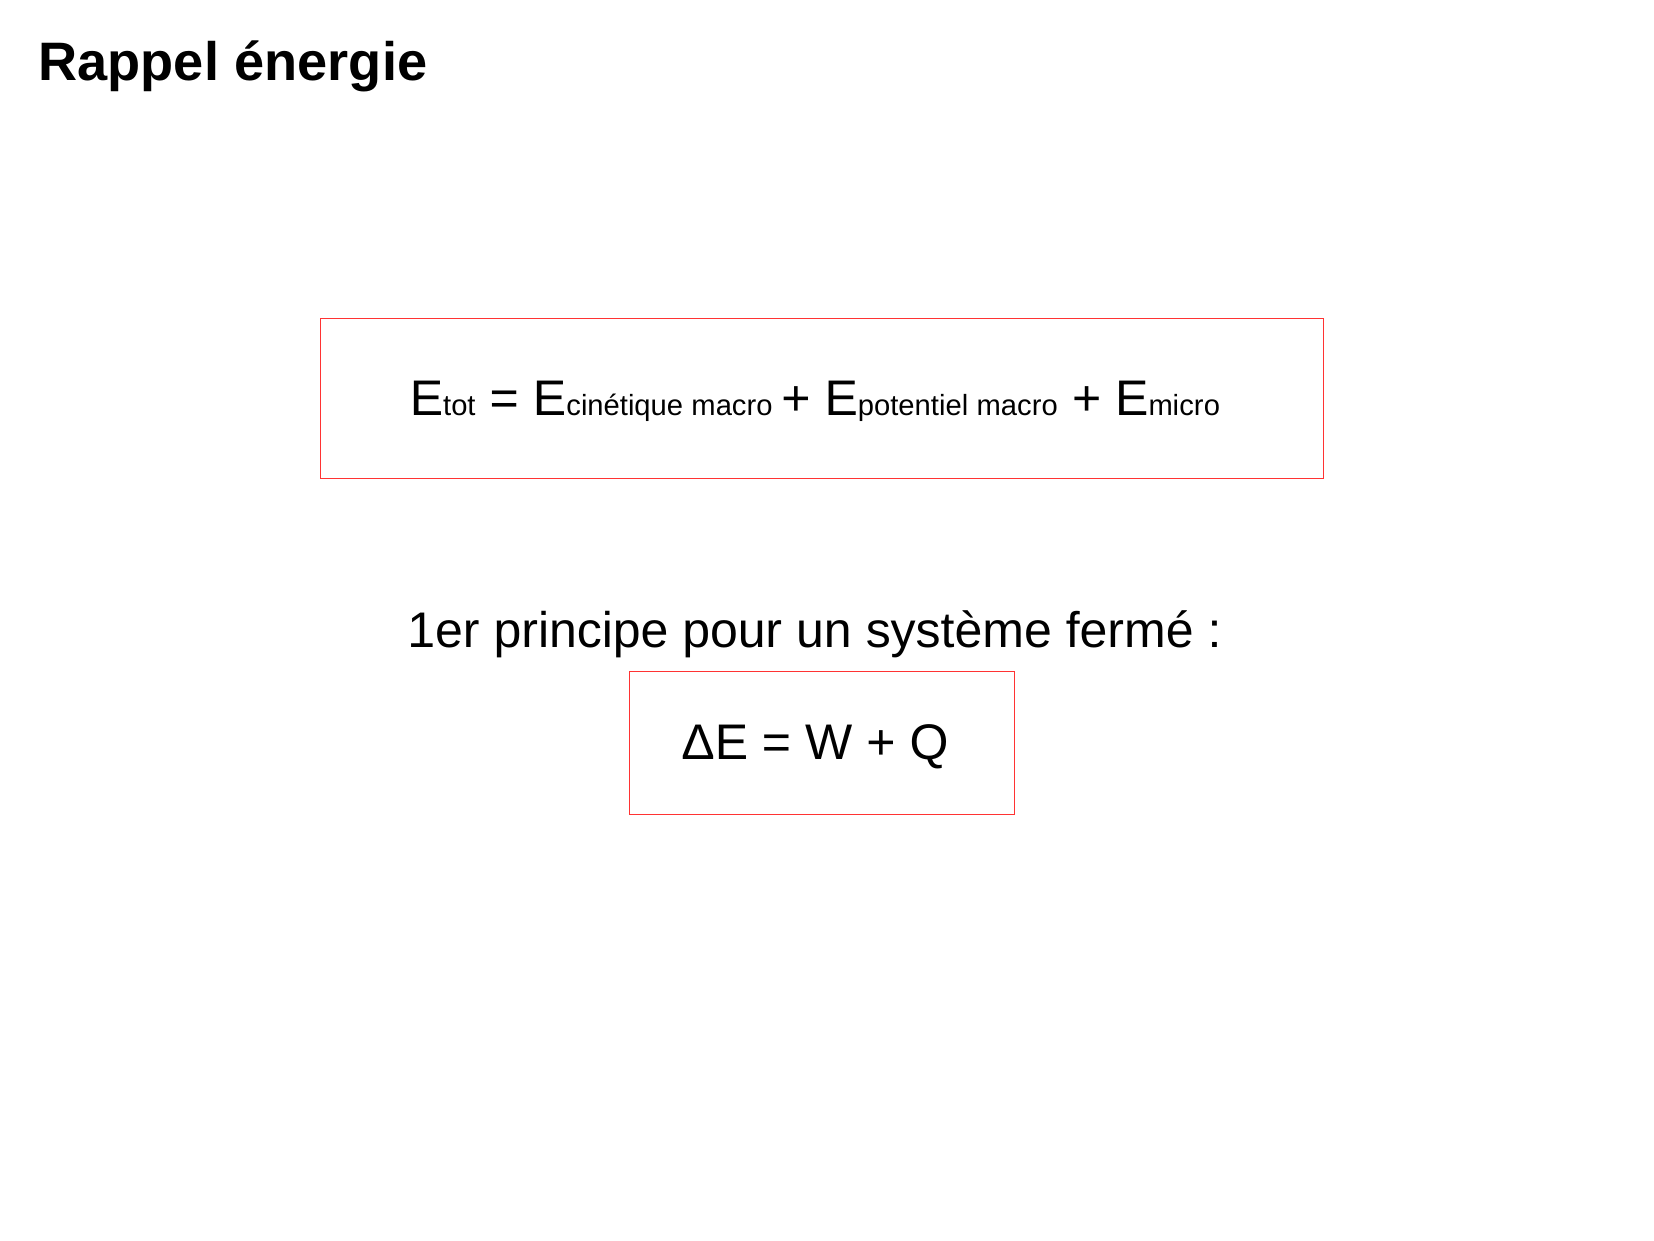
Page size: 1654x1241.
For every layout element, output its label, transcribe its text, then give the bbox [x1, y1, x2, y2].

text_box Etot = Ecinétique macro + Epotentiel macro + Emicro 1er principe pour un système fermé : ΔE = W + Q [0, 362, 1654, 923]
text_box Rappel énergie [23, 23, 662, 101]
text_box Etot = Ecinétique macro + Epotentiel macro + Emicro 1er principe pour un système fermé : ΔE = W + Q [321, 362, 1323, 478]
